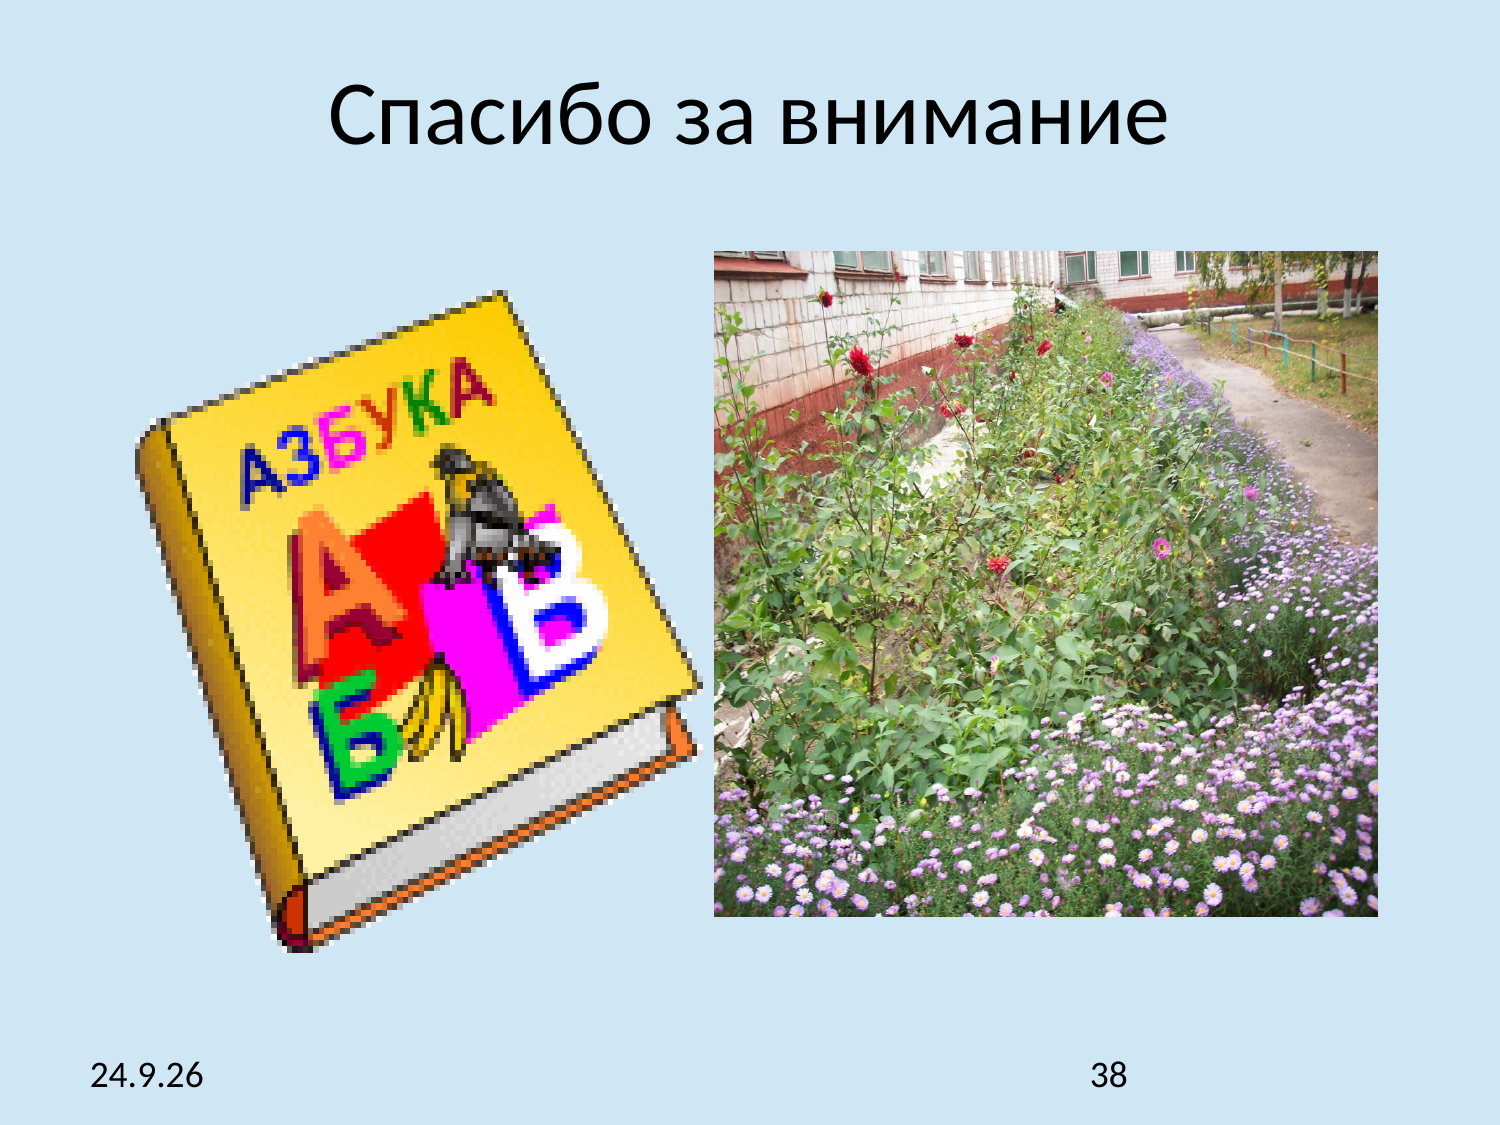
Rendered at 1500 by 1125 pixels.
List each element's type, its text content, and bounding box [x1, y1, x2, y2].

picture [714, 251, 1378, 917]
title Спасибо за внимание [75, 45, 1425, 233]
slide_number 29.4.19 [75, 1042, 425, 1103]
picture [135, 290, 703, 953]
slide_number <номер> [1074, 1042, 1425, 1103]
